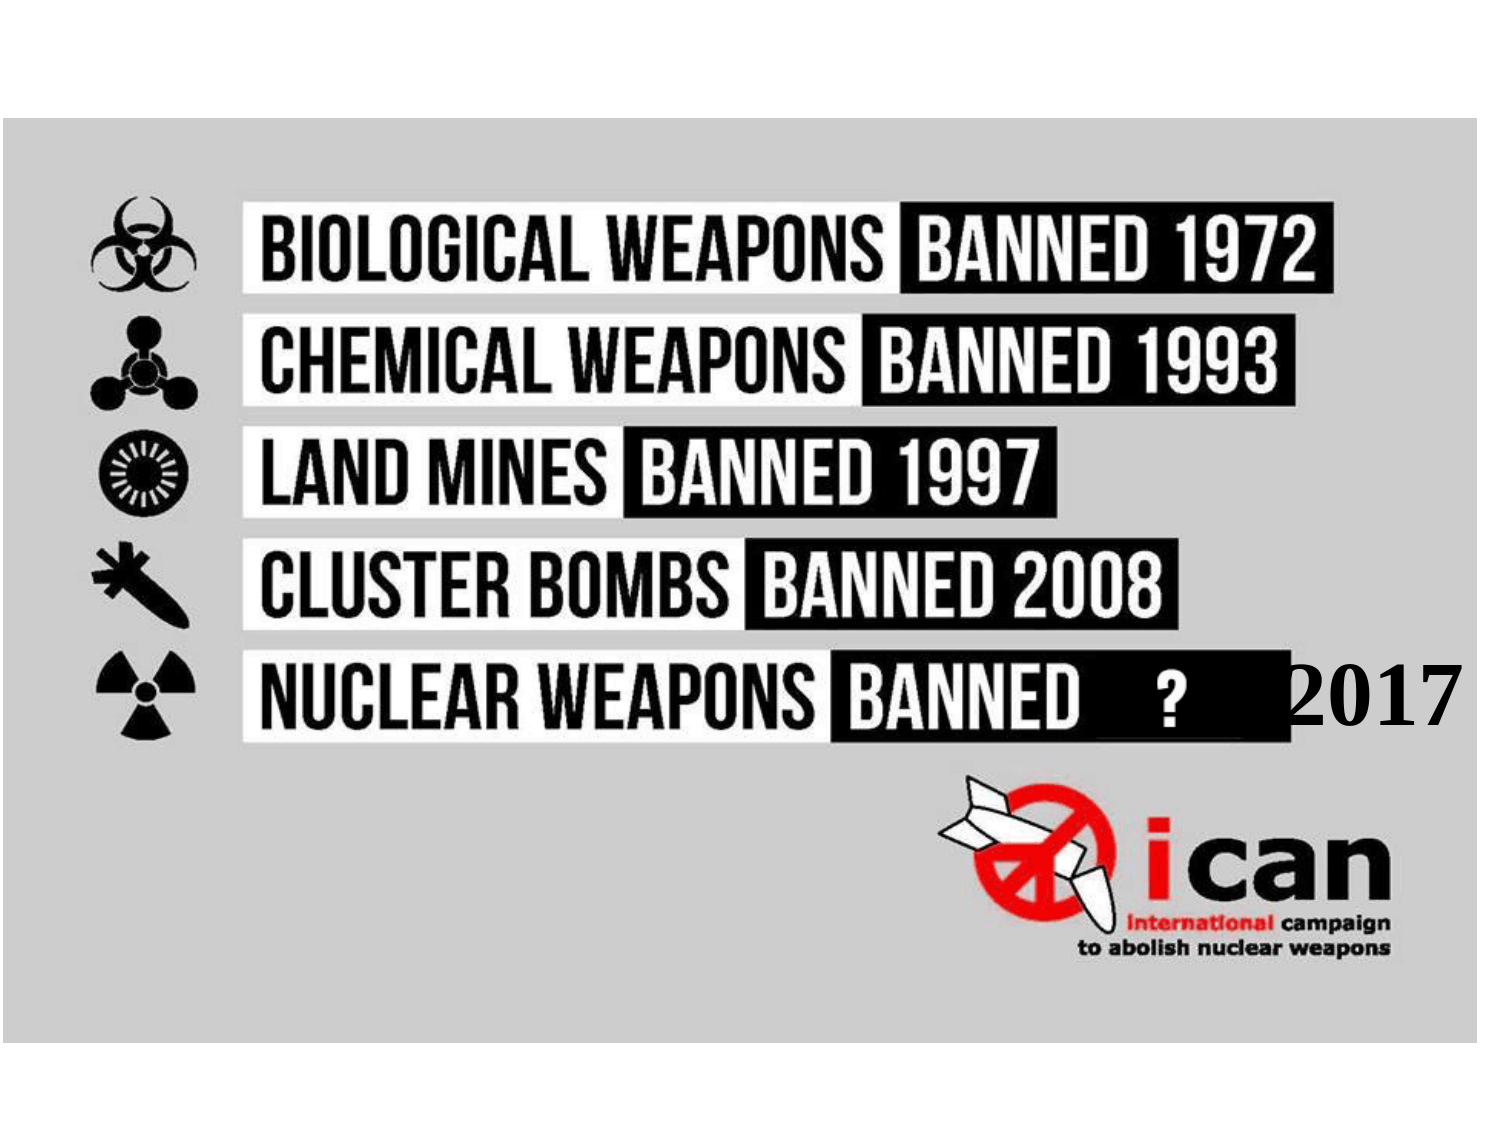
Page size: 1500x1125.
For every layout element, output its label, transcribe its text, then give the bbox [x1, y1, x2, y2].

picture [3, 118, 1477, 1044]
text_box 2017 [1266, 626, 1500, 752]
